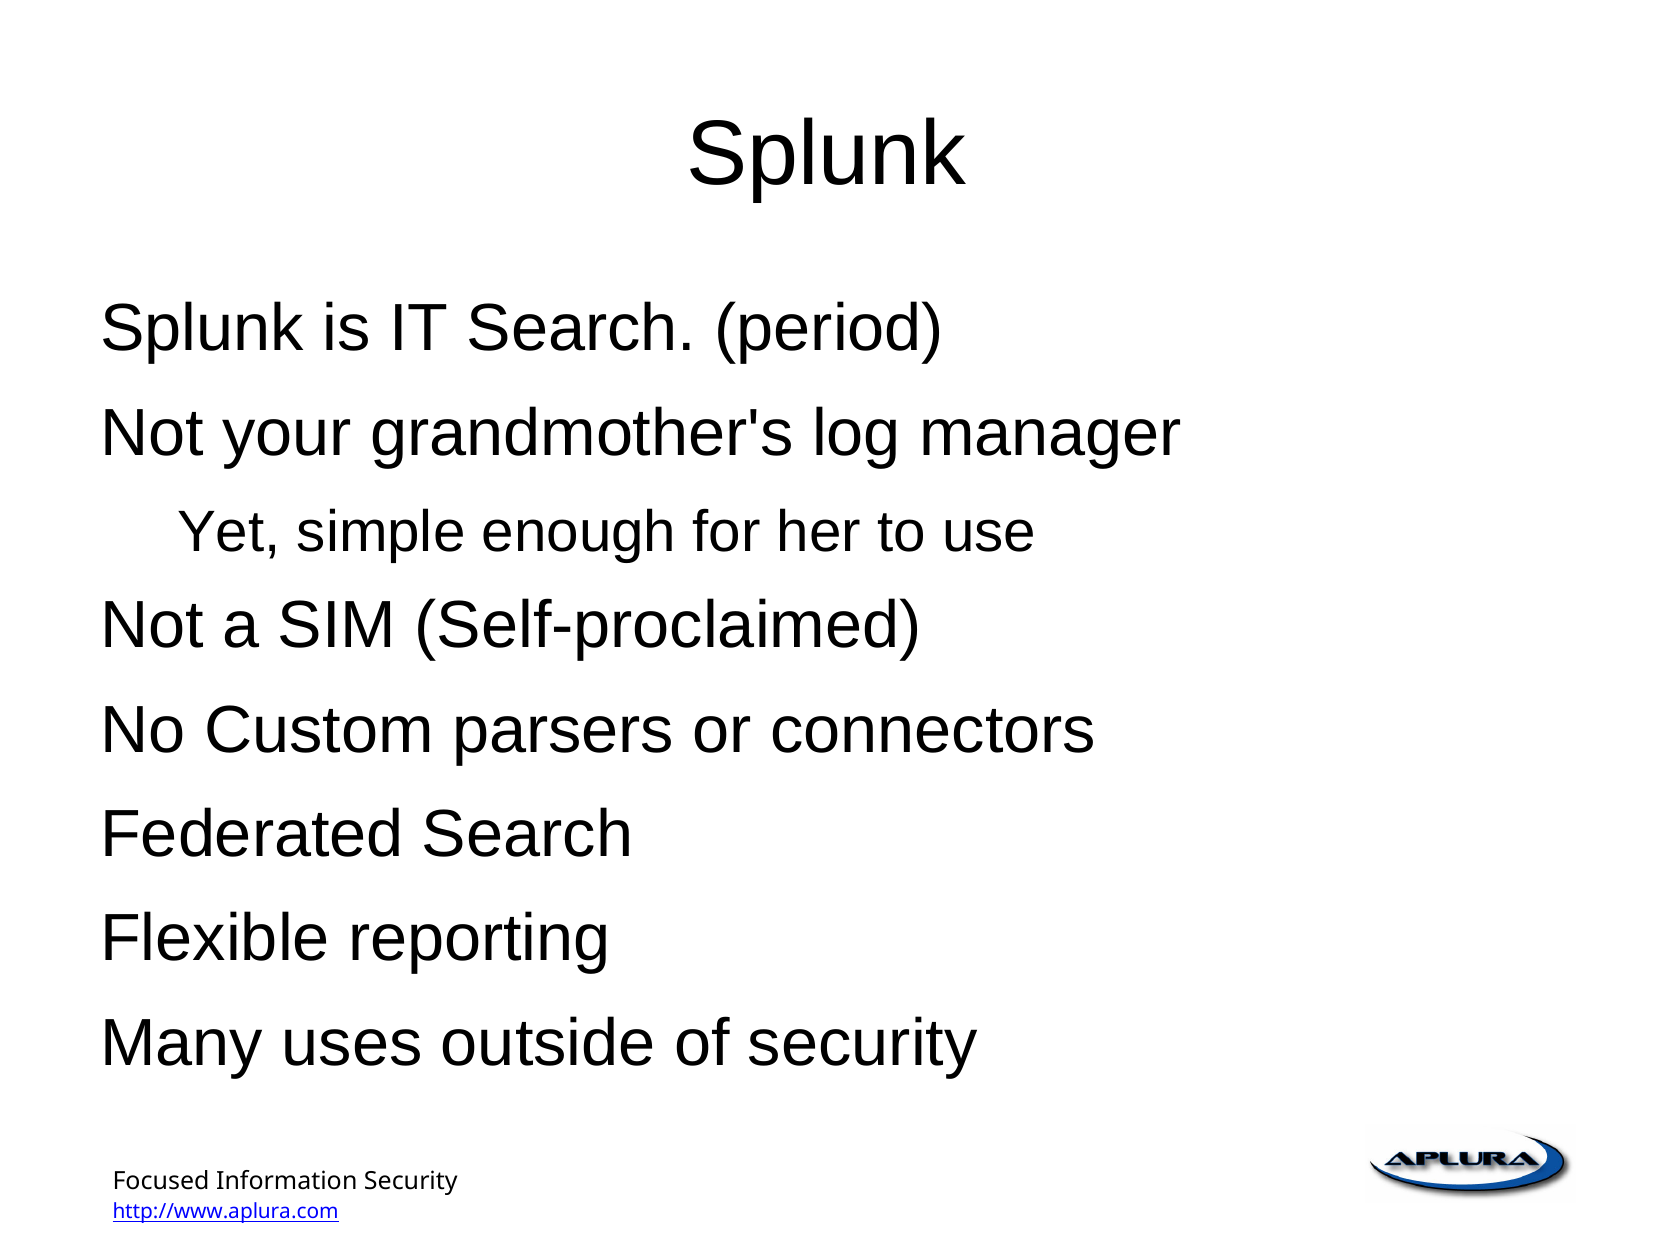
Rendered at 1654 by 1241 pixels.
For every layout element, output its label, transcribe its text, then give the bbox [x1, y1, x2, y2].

list Splunk is IT Search. (period) Not your grandmother's log manager Yet, simple enough for her to use Not a SIM (Self-proclaimed) No Custom parsers or connectors Federated Search Flexible reporting Many uses outside of security [82, 290, 1571, 1145]
title Splunk [82, 49, 1571, 257]
picture [1365, 1124, 1576, 1203]
